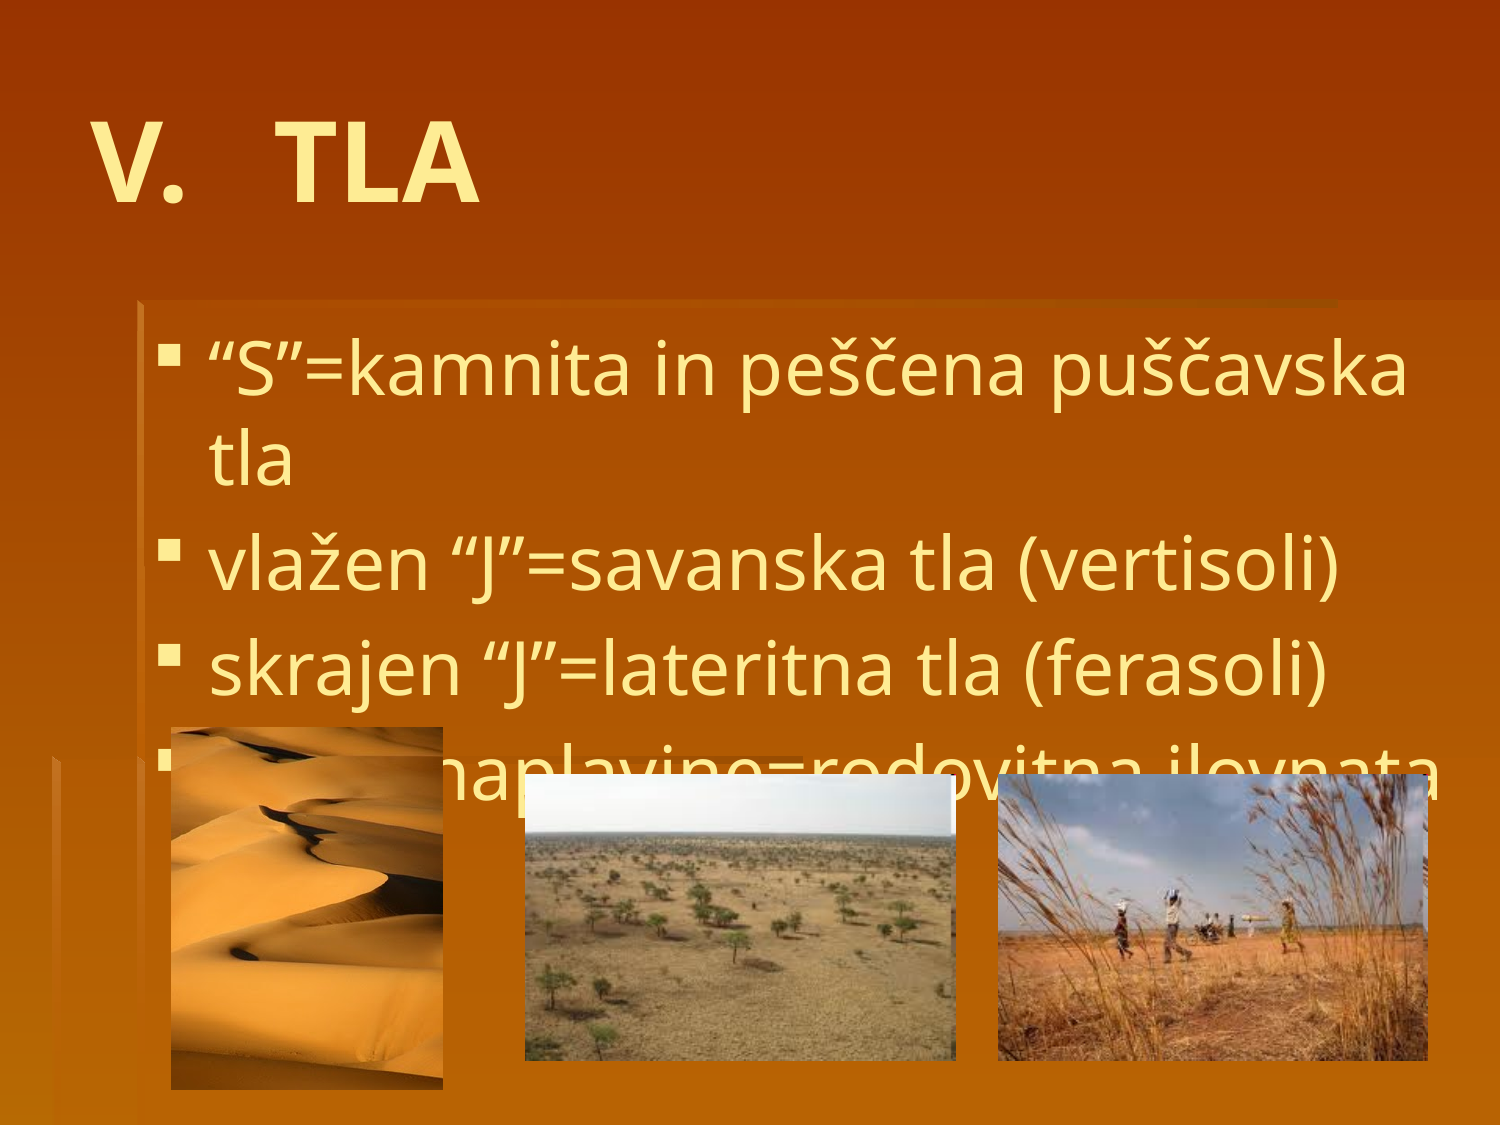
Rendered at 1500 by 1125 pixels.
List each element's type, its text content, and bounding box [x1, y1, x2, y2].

title TLA [75, 40, 1451, 275]
list “S”=kamnita in peščena puščavska tla vlažen “J”=savanska tla (vertisoli) skrajen “J”=lateritna tla (ferasoli) rečne naplavine=rodovitna ilovnata tla [137, 312, 1500, 1000]
picture [525, 774, 956, 1061]
picture [171, 727, 443, 1090]
picture [998, 774, 1428, 1061]
